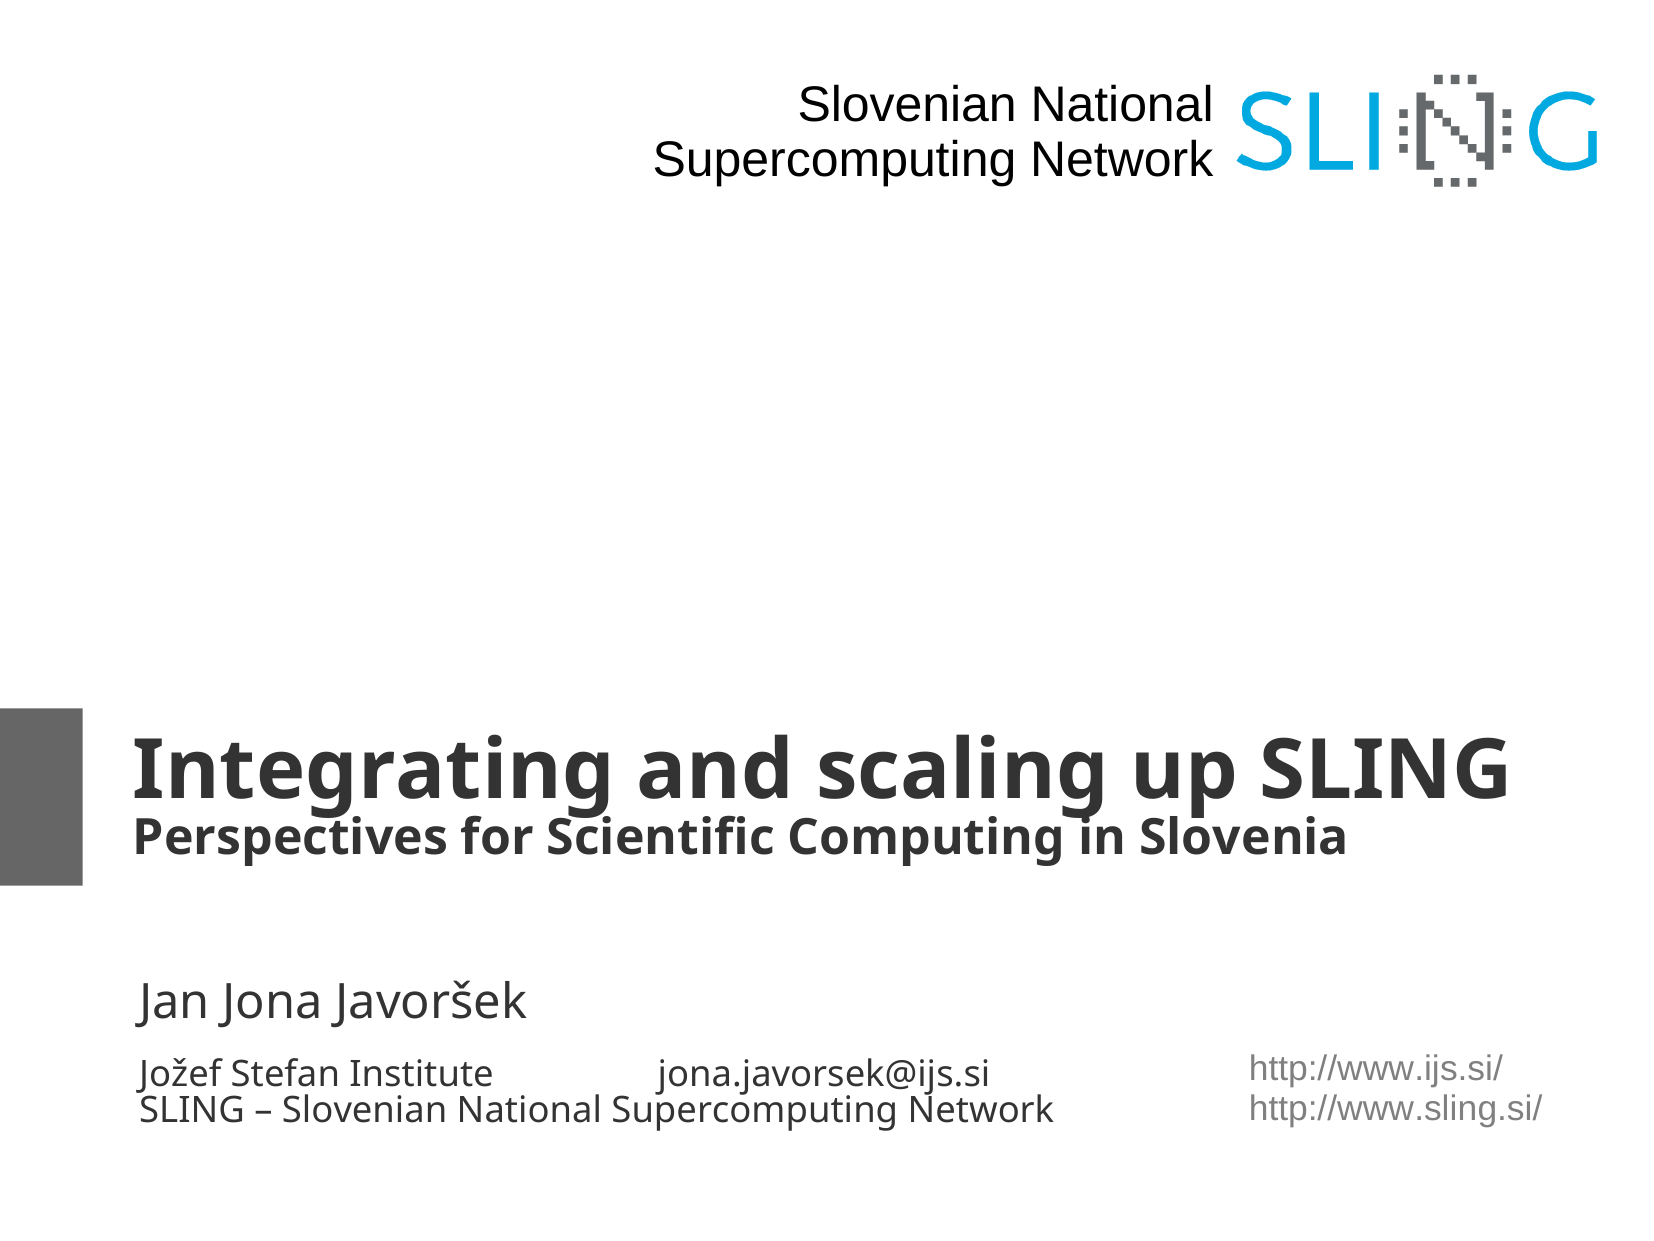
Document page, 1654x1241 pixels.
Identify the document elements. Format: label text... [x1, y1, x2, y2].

list Jan Jona Javoršek Jožef Stefan Institute jona.javorsek@ijs.si SLING – Slovenian National Supercomputing Network [139, 968, 1545, 1130]
title Integrating and scaling up SLING Perspectives for Scientific Computing in Slovenia [132, 673, 1539, 910]
text_box http://www.ijs.si/ http://www.sling.si/ [1234, 1039, 1560, 1135]
picture [1185, 14, 1648, 247]
text_box Slovenian National Supercomputing Network [353, 68, 1229, 195]
